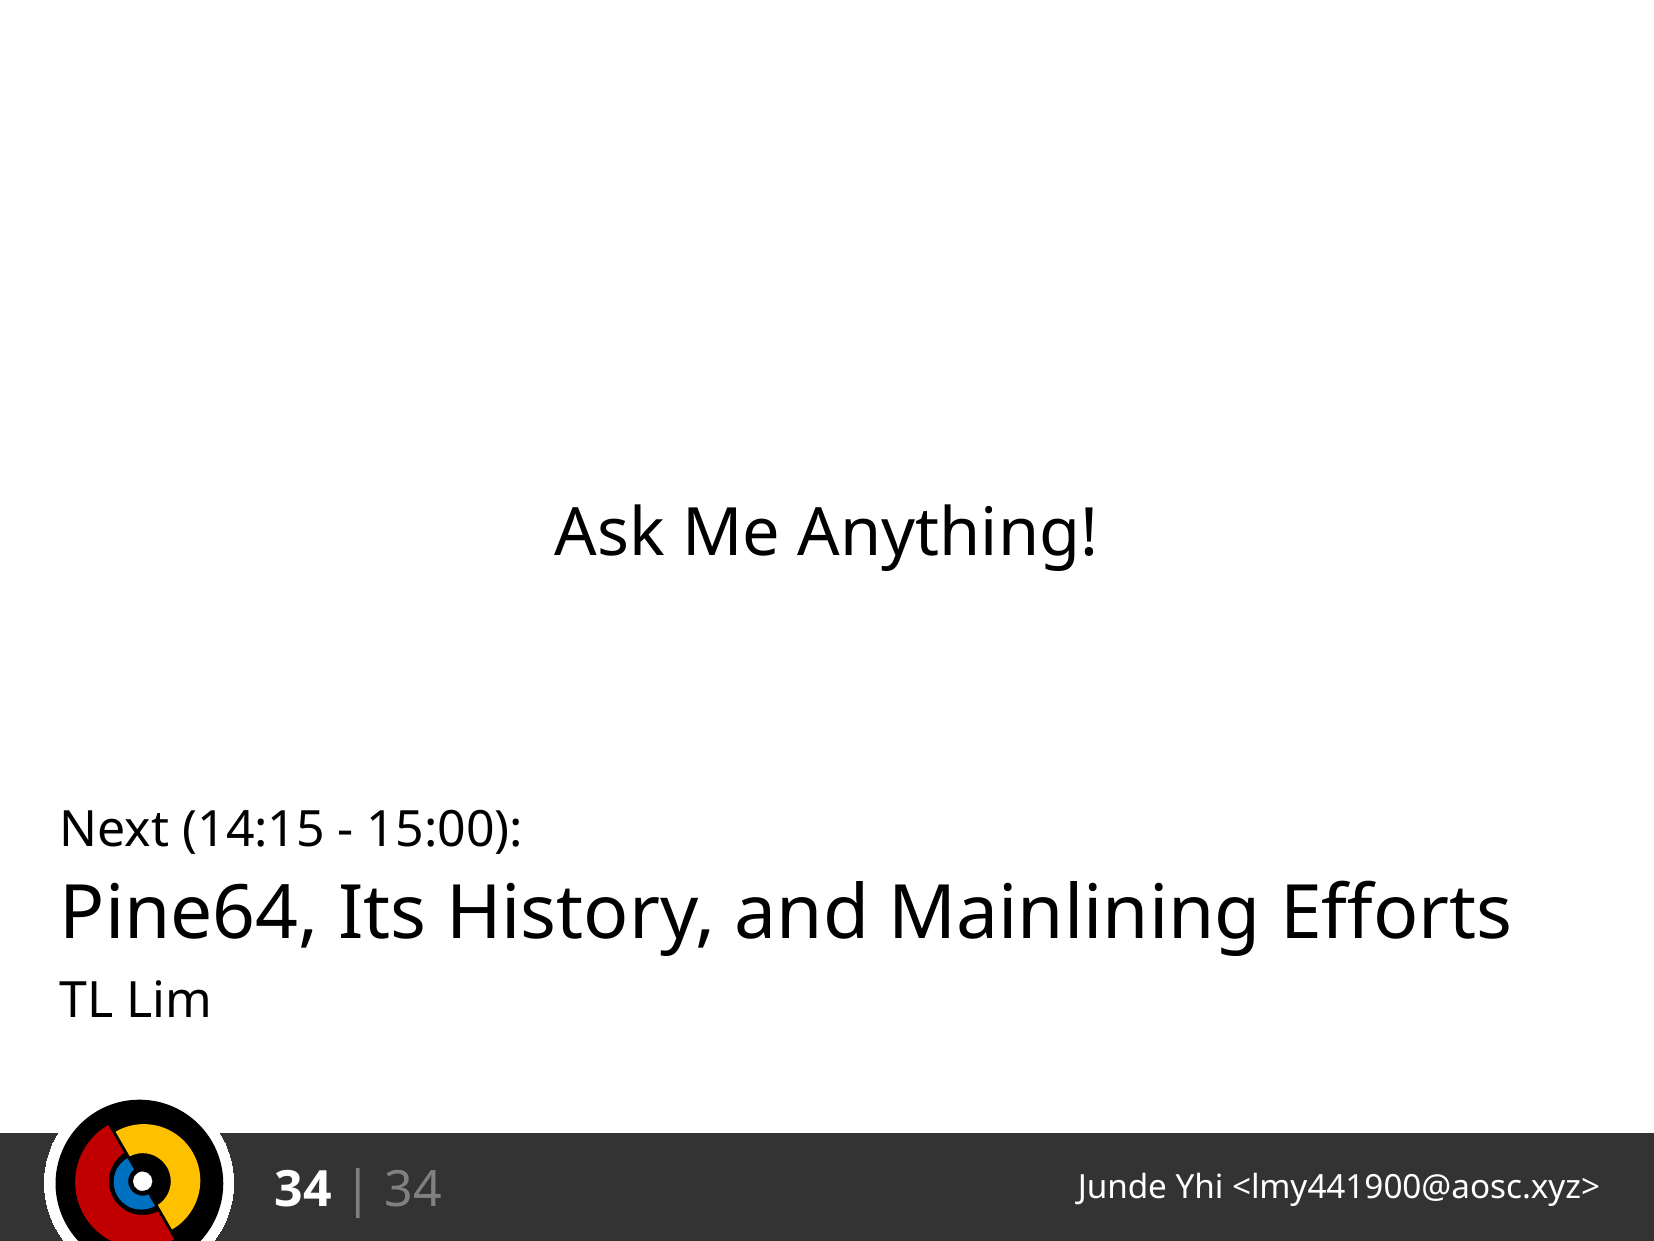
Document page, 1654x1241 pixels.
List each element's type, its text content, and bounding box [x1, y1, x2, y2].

text_box Next (14:15 - 15:00): [45, 785, 530, 850]
text_box TL Lim [45, 956, 230, 1046]
text_box Pine64, Its History, and Mainlining Efforts [45, 850, 1502, 983]
subtitle Ask Me Anything! [82, 49, 1571, 1010]
